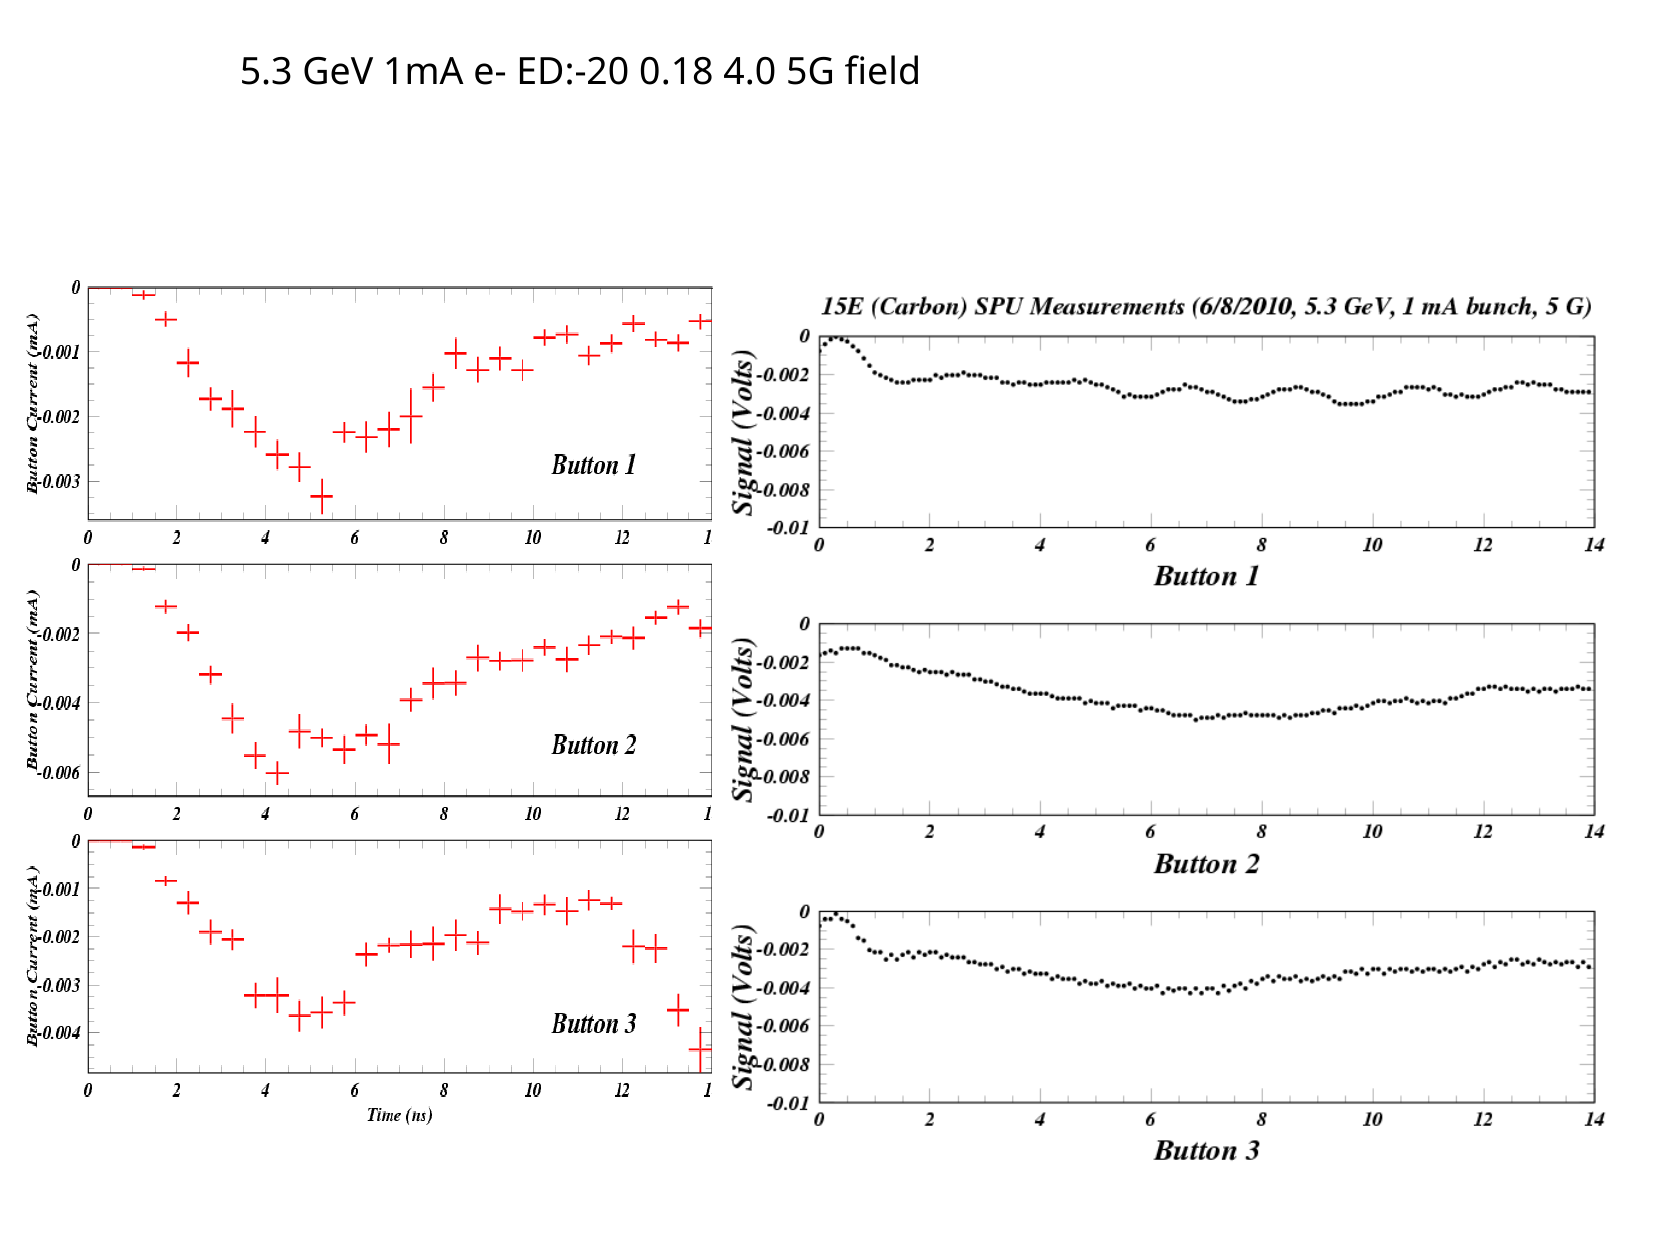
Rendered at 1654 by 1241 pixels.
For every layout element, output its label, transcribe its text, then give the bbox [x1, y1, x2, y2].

text_box 5.3 GeV 1mA e- ED:-20 0.18 4.0 5G field [225, 37, 1388, 113]
picture [0, 262, 1644, 1201]
